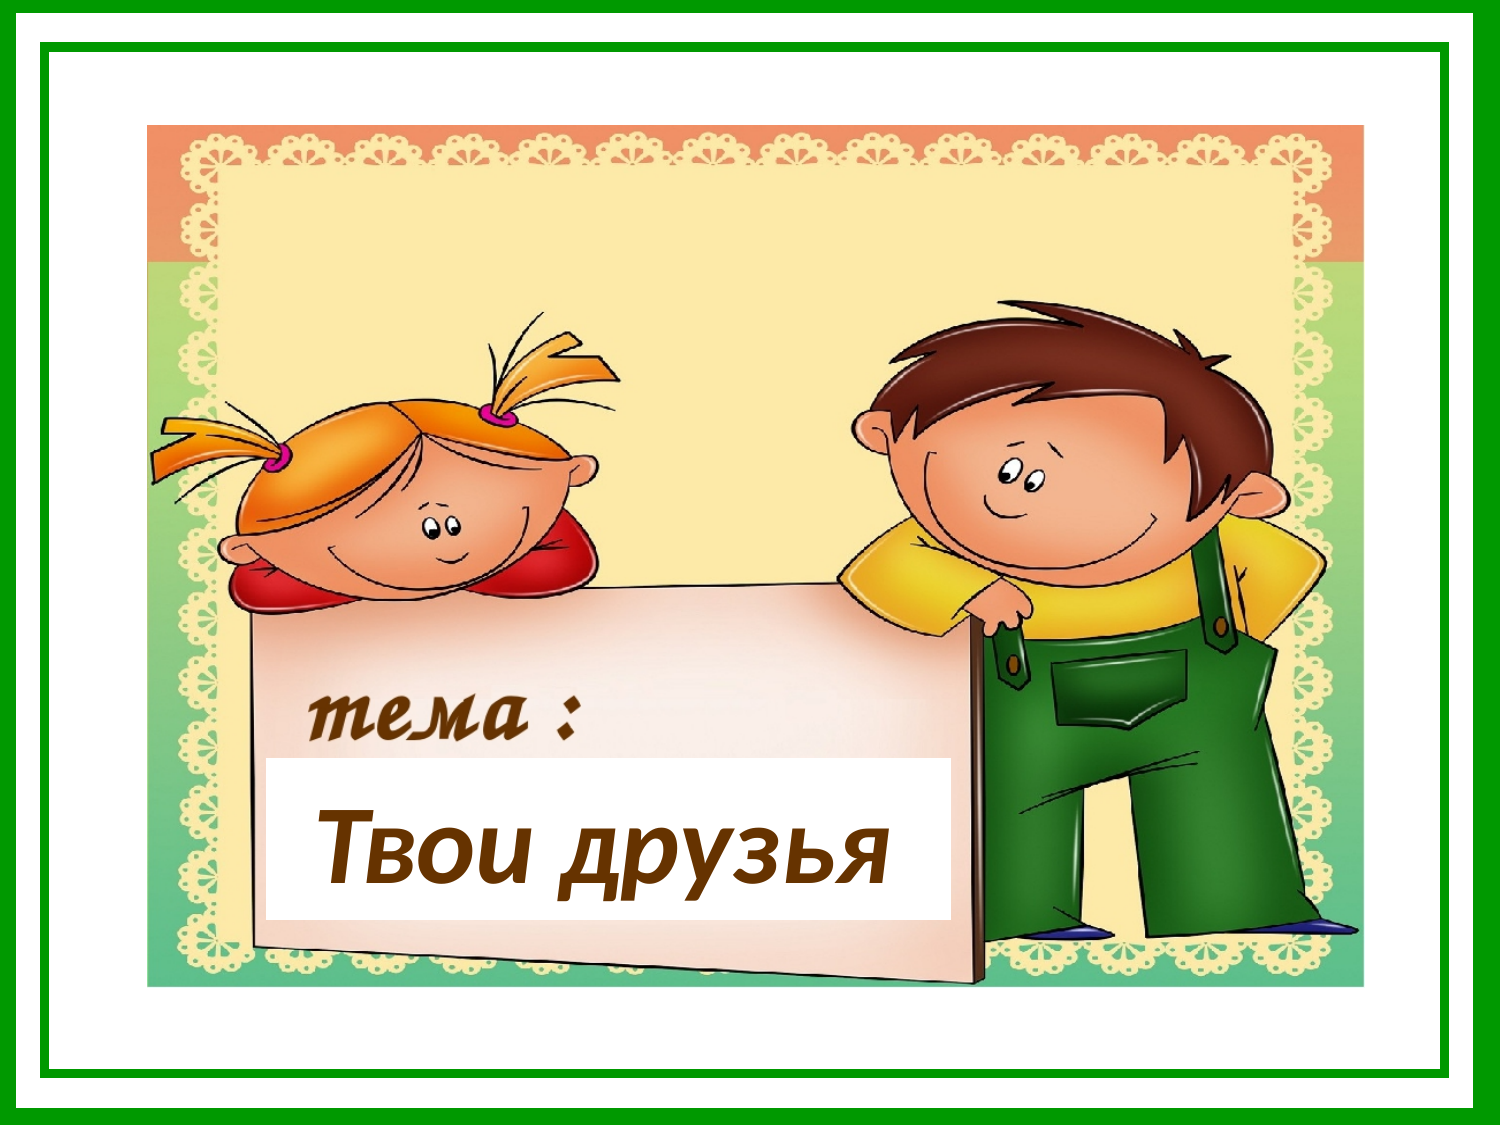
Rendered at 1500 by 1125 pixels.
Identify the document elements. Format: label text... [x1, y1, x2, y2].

picture [147, 125, 1365, 988]
text_box Твои друзья [252, 731, 980, 946]
